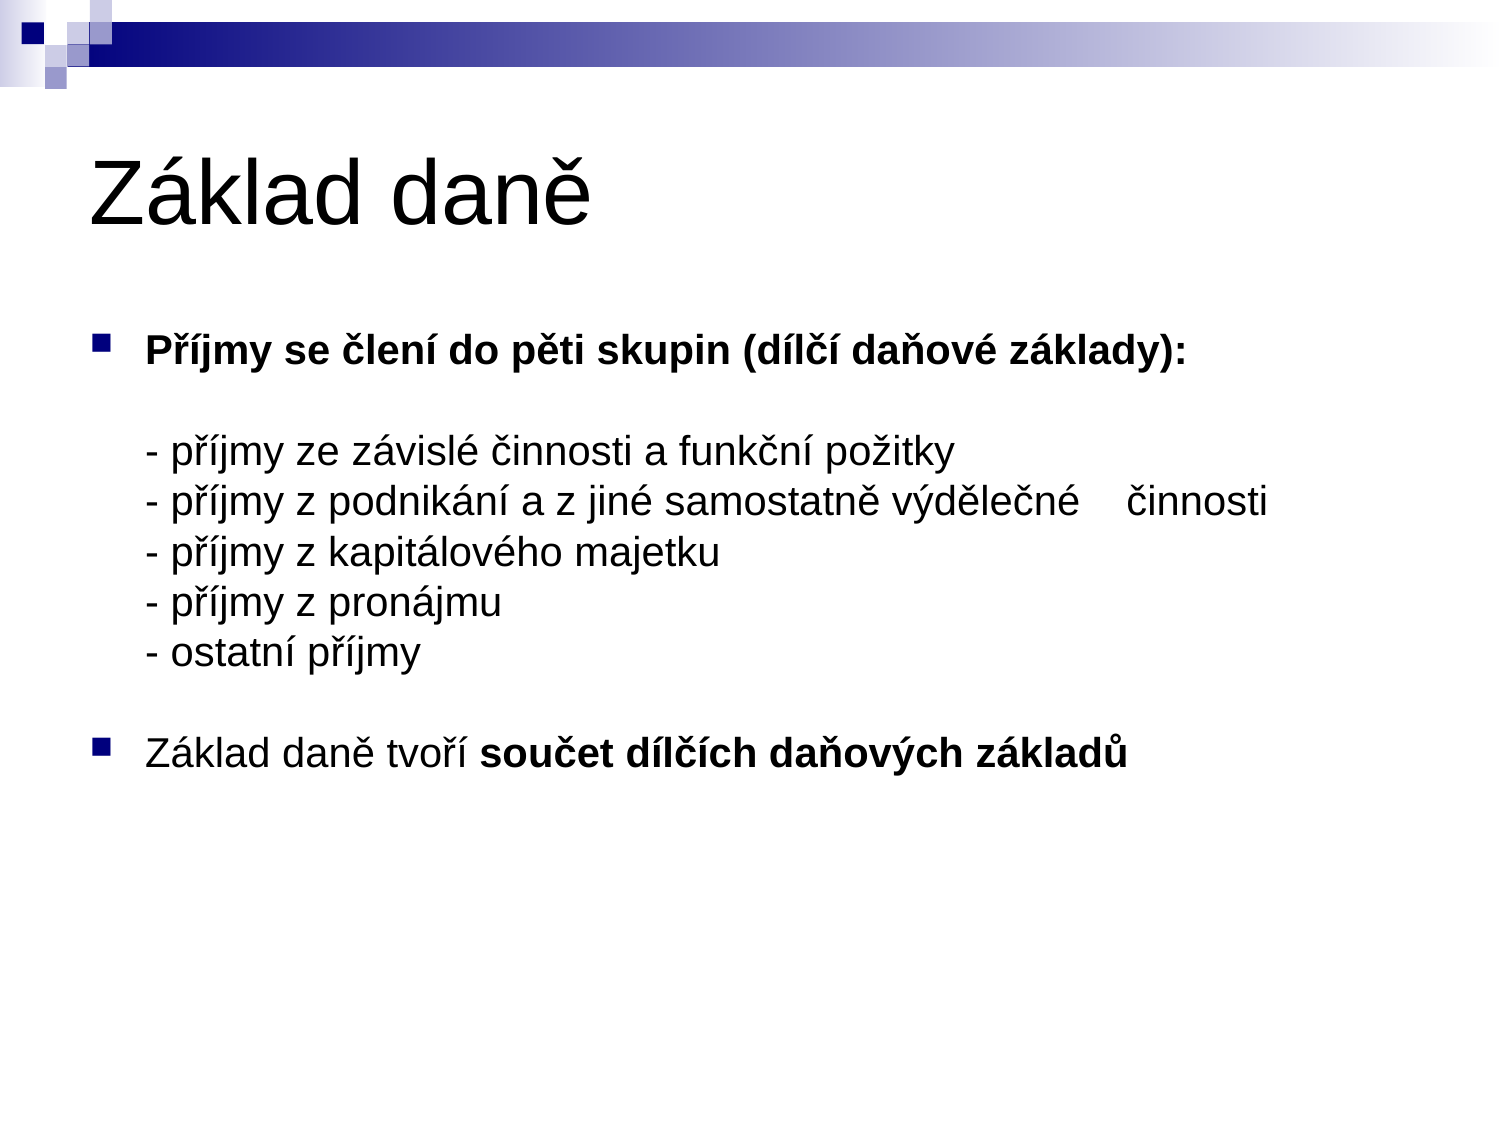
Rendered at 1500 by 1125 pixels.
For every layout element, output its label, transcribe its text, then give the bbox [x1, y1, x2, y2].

title Základ daně [75, 75, 1426, 301]
list Příjmy se člení do pěti skupin (dílčí daňové základy): - příjmy ze závislé činnosti a funkční požitky - příjmy z podnikání a z jiné samostatně výdělečné činnosti - příjmy z kapitálového majetku - příjmy z pronájmu - ostatní příjmy Základ daně tvoří součet dílčích daňových základů [75, 324, 1426, 963]
